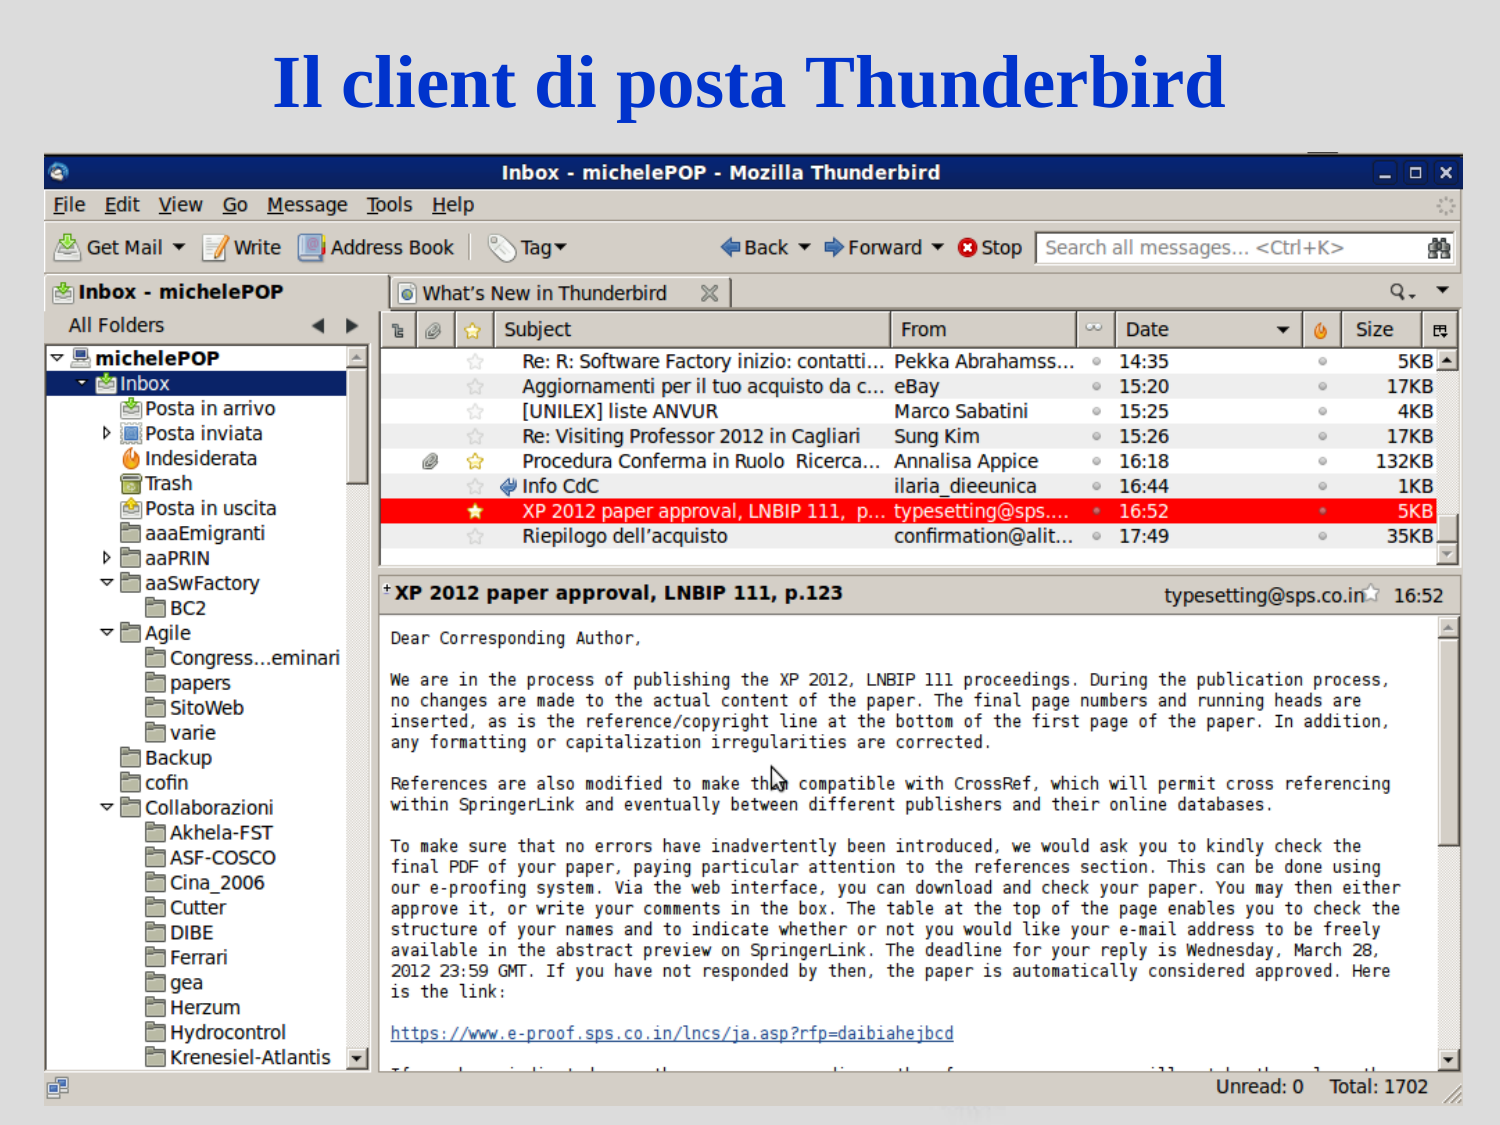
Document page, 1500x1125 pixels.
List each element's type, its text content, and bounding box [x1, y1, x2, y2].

picture [0, 0, 1500, 1125]
title Il client di posta Thunderbird [112, 0, 1388, 152]
